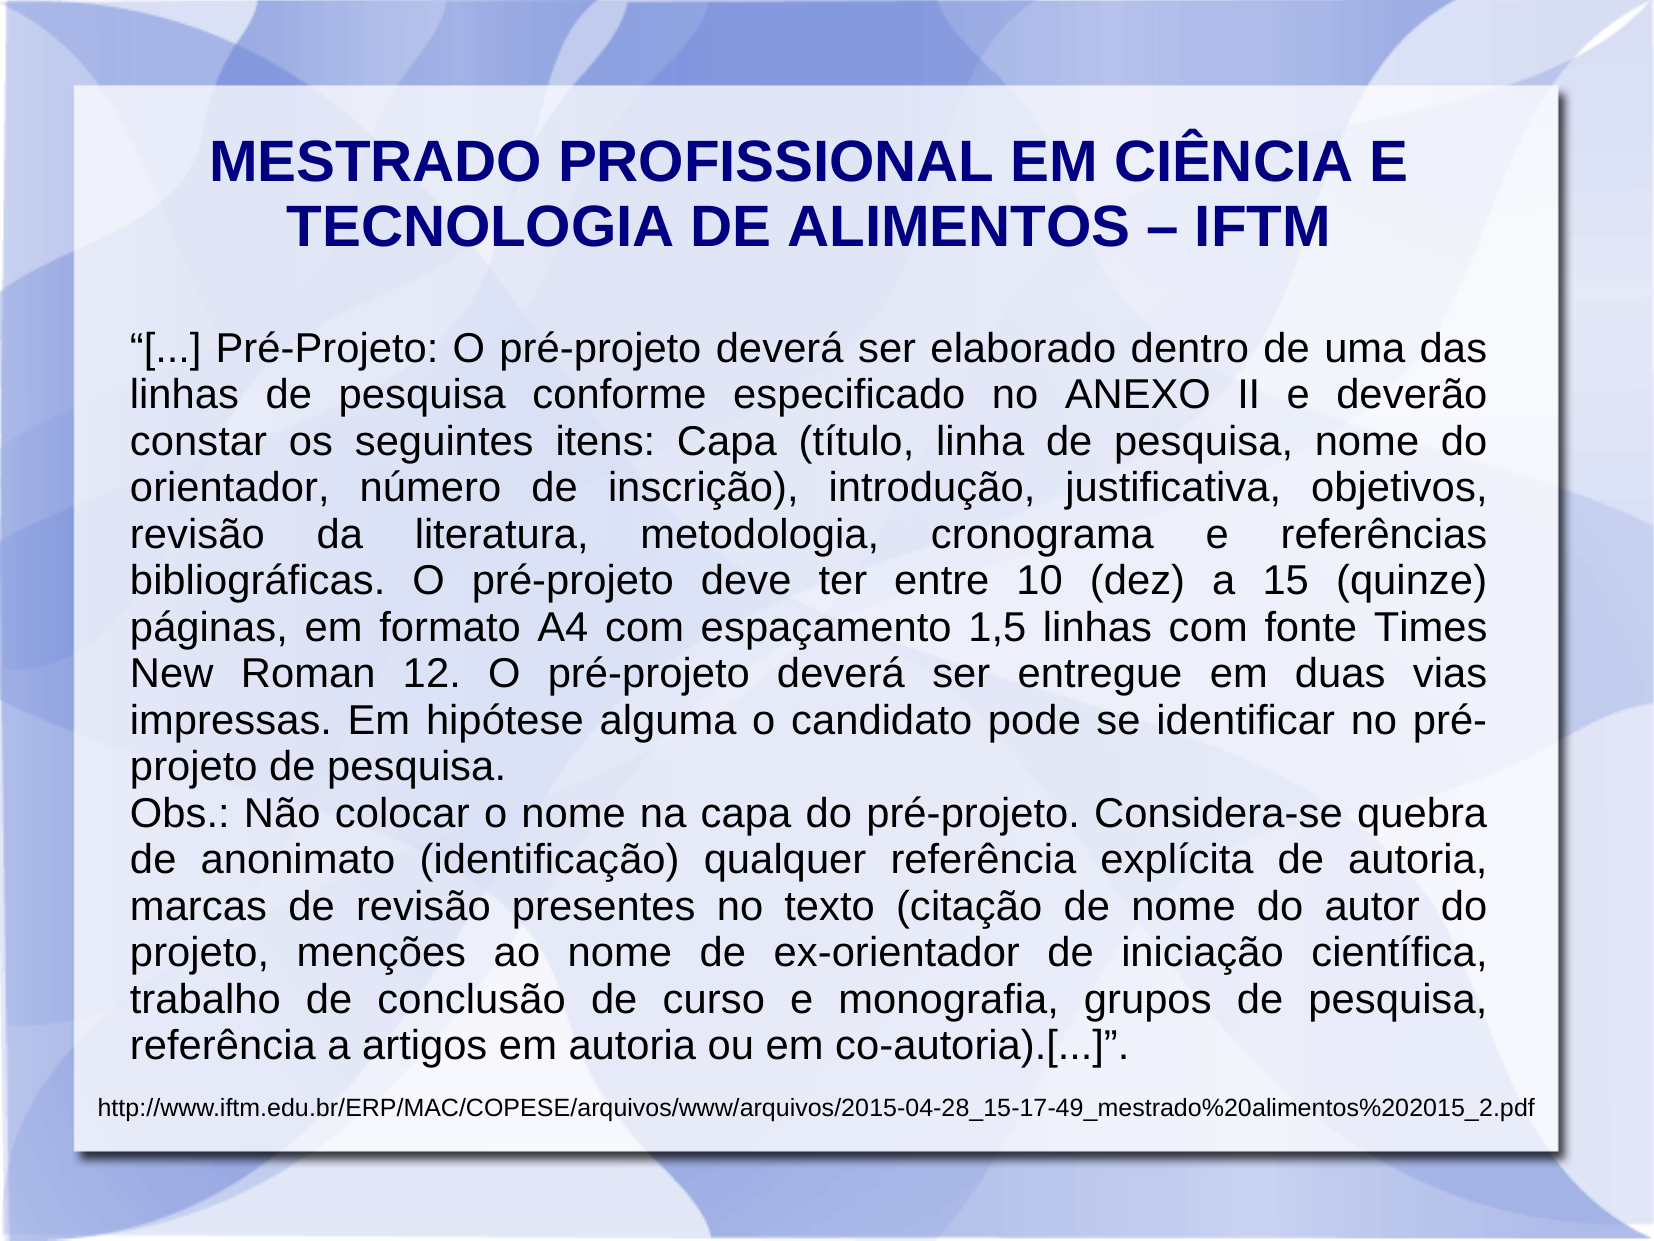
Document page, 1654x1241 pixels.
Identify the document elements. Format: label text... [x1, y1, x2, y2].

text_box http://www.iftm.edu.br/ERP/MAC/COPESE/arquivos/www/arquivos/2015-04-28_15-17-49_mestrado%20alimentos%202015_2.pdf [82, 1086, 1583, 1130]
list “[...] Pré-Projeto: O pré-projeto deverá ser elaborado dentro de uma das linhas de pesquisa conforme especificado no ANEXO II e deverão constar os seguintes itens: Capa (título, linha de pesquisa, nome do orientador, número de inscrição), introdução, justificativa, objetivos, revisão da literatura, metodologia, cronograma e referências bibliográficas. O pré-projeto deve ter entre 10 (dez) a 15 (quinze) páginas, em formato A4 com espaçamento 1,5 linhas com fonte Times New Roman 12. O pré-projeto deverá ser entregue em duas vias impressas. Em hipótese alguma o candidato pode se identificar no pré-projeto de pesquisa. Obs.: Não colocar o nome na capa do pré-projeto. Considera-se quebra de anonimato (identificação) qualquer referência explícita de autoria, marcas de revisão presentes no texto (citação de nome do autor do projeto, menções ao nome de ex-orientador de iniciação científica, trabalho de conclusão de curso e monografia, grupos de pesquisa, referência a artigos em autoria ou em co-autoria).[...]”. [129, 324, 1489, 1077]
title MESTRADO PROFISSIONAL EM CIÊNCIA E TECNOLOGIA DE ALIMENTOS – IFTM [82, 90, 1536, 298]
picture [0, 0, 1654, 1241]
